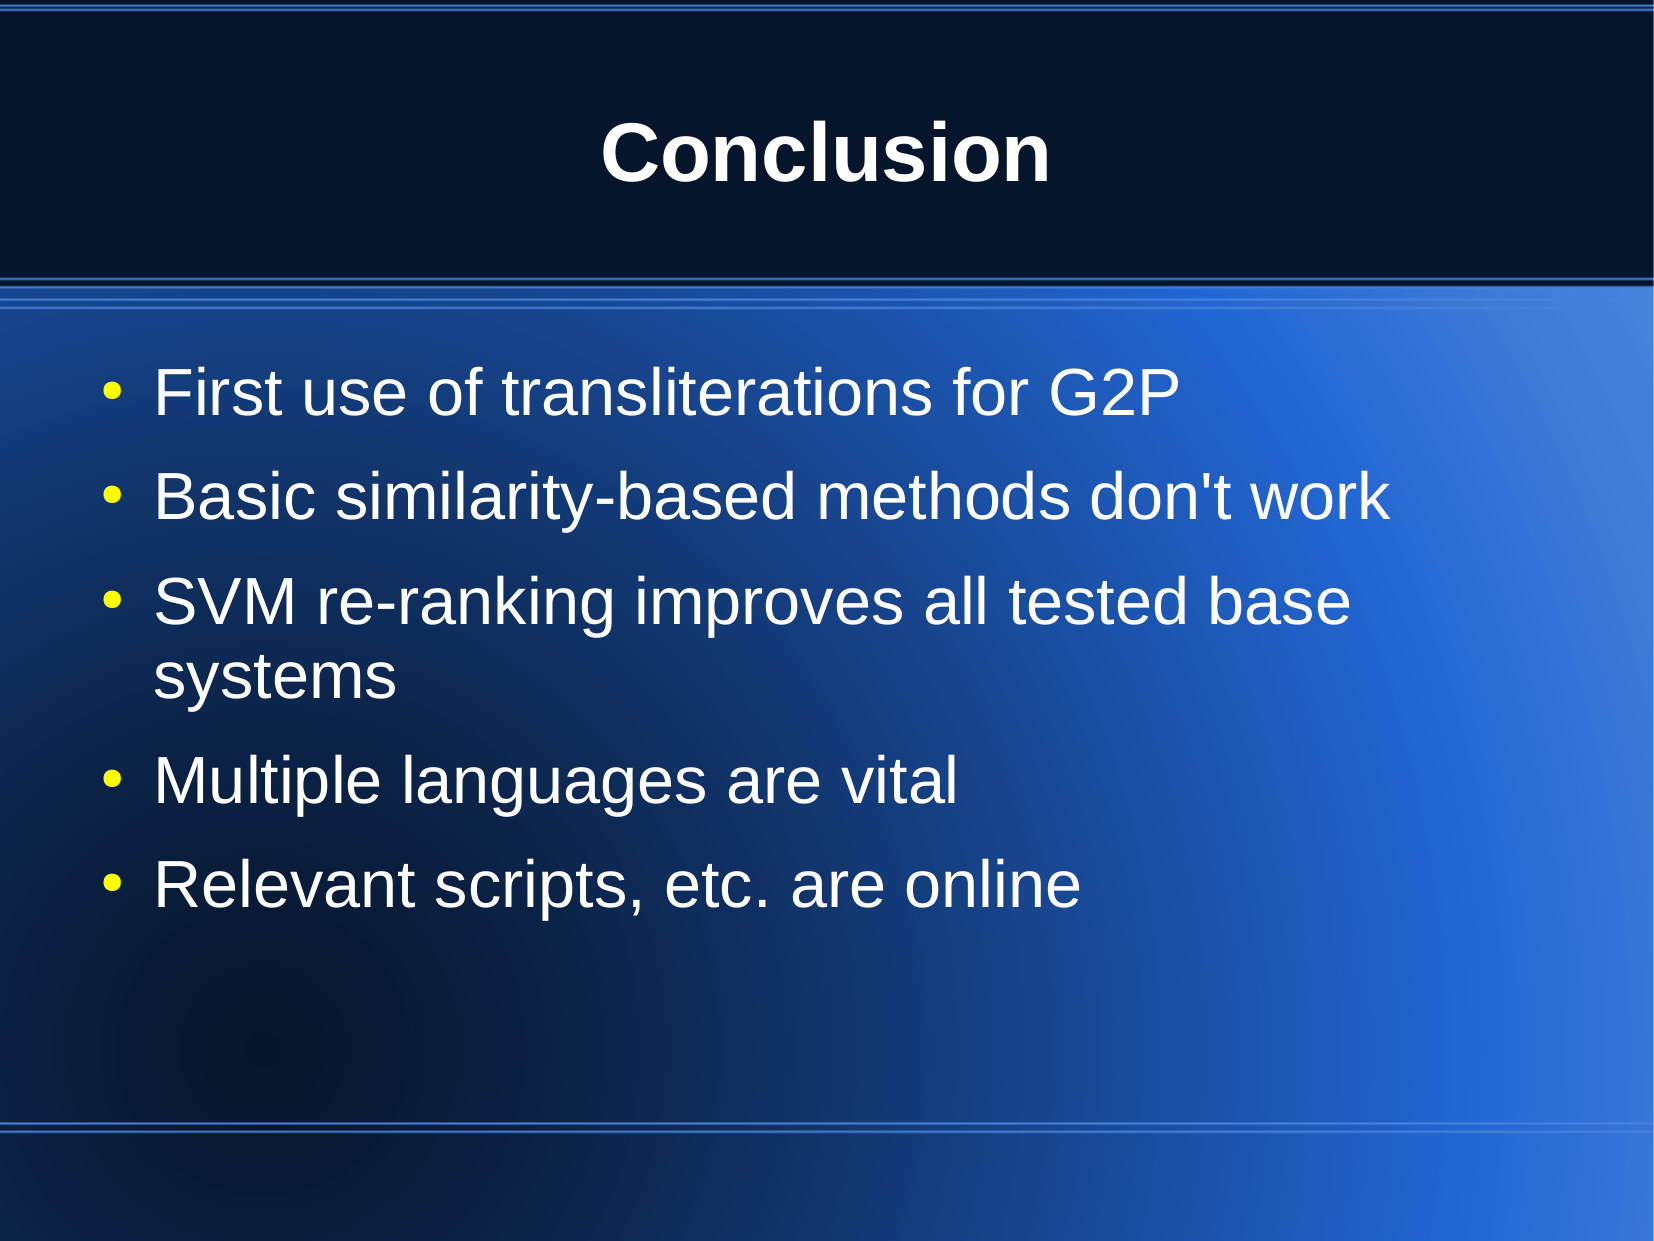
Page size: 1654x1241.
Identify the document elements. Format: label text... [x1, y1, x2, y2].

picture [0, 0, 1654, 1241]
title Conclusion [82, 56, 1571, 250]
list First use of transliterations for G2P Basic similarity-based methods don't work SVM re-ranking improves all tested base systems Multiple languages are vital Relevant scripts, etc. are online [82, 355, 1571, 1159]
